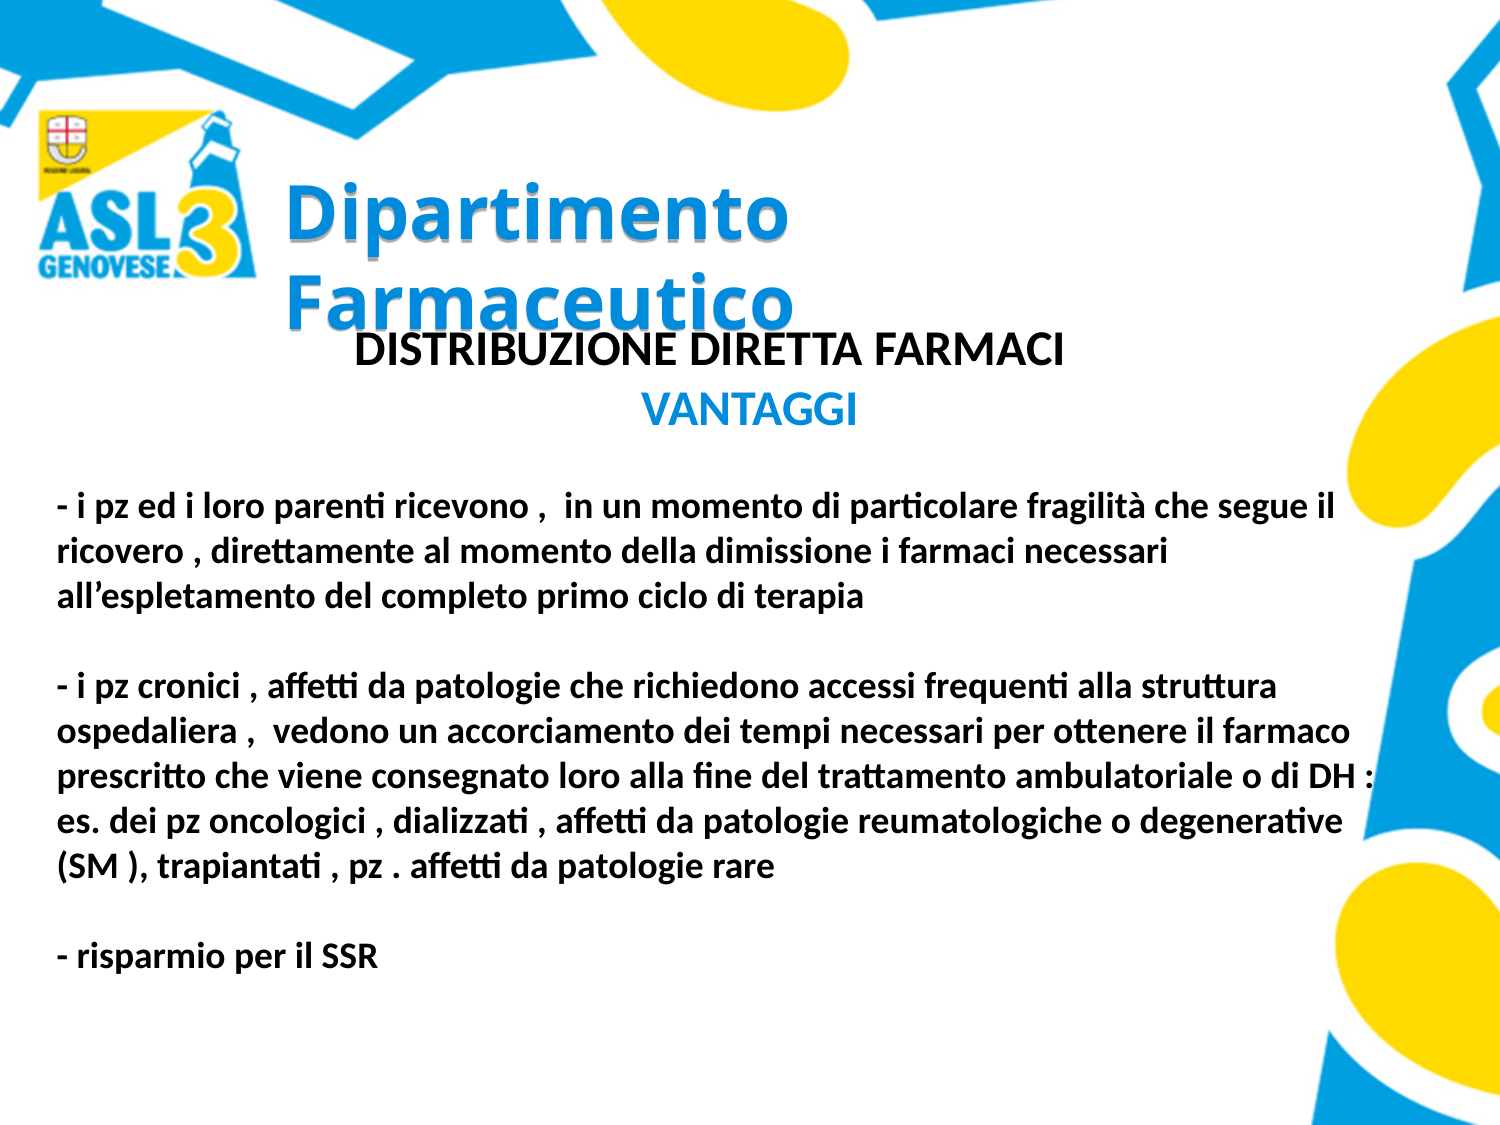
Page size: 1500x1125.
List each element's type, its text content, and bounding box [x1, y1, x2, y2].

text_box DISTRIBUZIONE DIRETTA FARMACI VANTAGGI - i pz ed i loro parenti ricevono , in un momento di particolare fragilità che segue il ricovero , direttamente al momento della dimissione i farmaci necessari all’espletamento del completo primo ciclo di terapia - i pz cronici , affetti da patologie che richiedono accessi frequenti alla struttura ospedaliera , vedono un accorciamento dei tempi necessari per ottenere il farmaco prescritto che viene consegnato loro alla fine del trattamento ambulatoriale o di DH : es. dei pz oncologici , dializzati , affetti da patologie reumatologiche o degenerative (SM ), trapiantati , pz . affetti da patologie rare - risparmio per il SSR [41, 308, 1415, 984]
title Dipartimento Farmaceutico [268, 157, 1331, 274]
